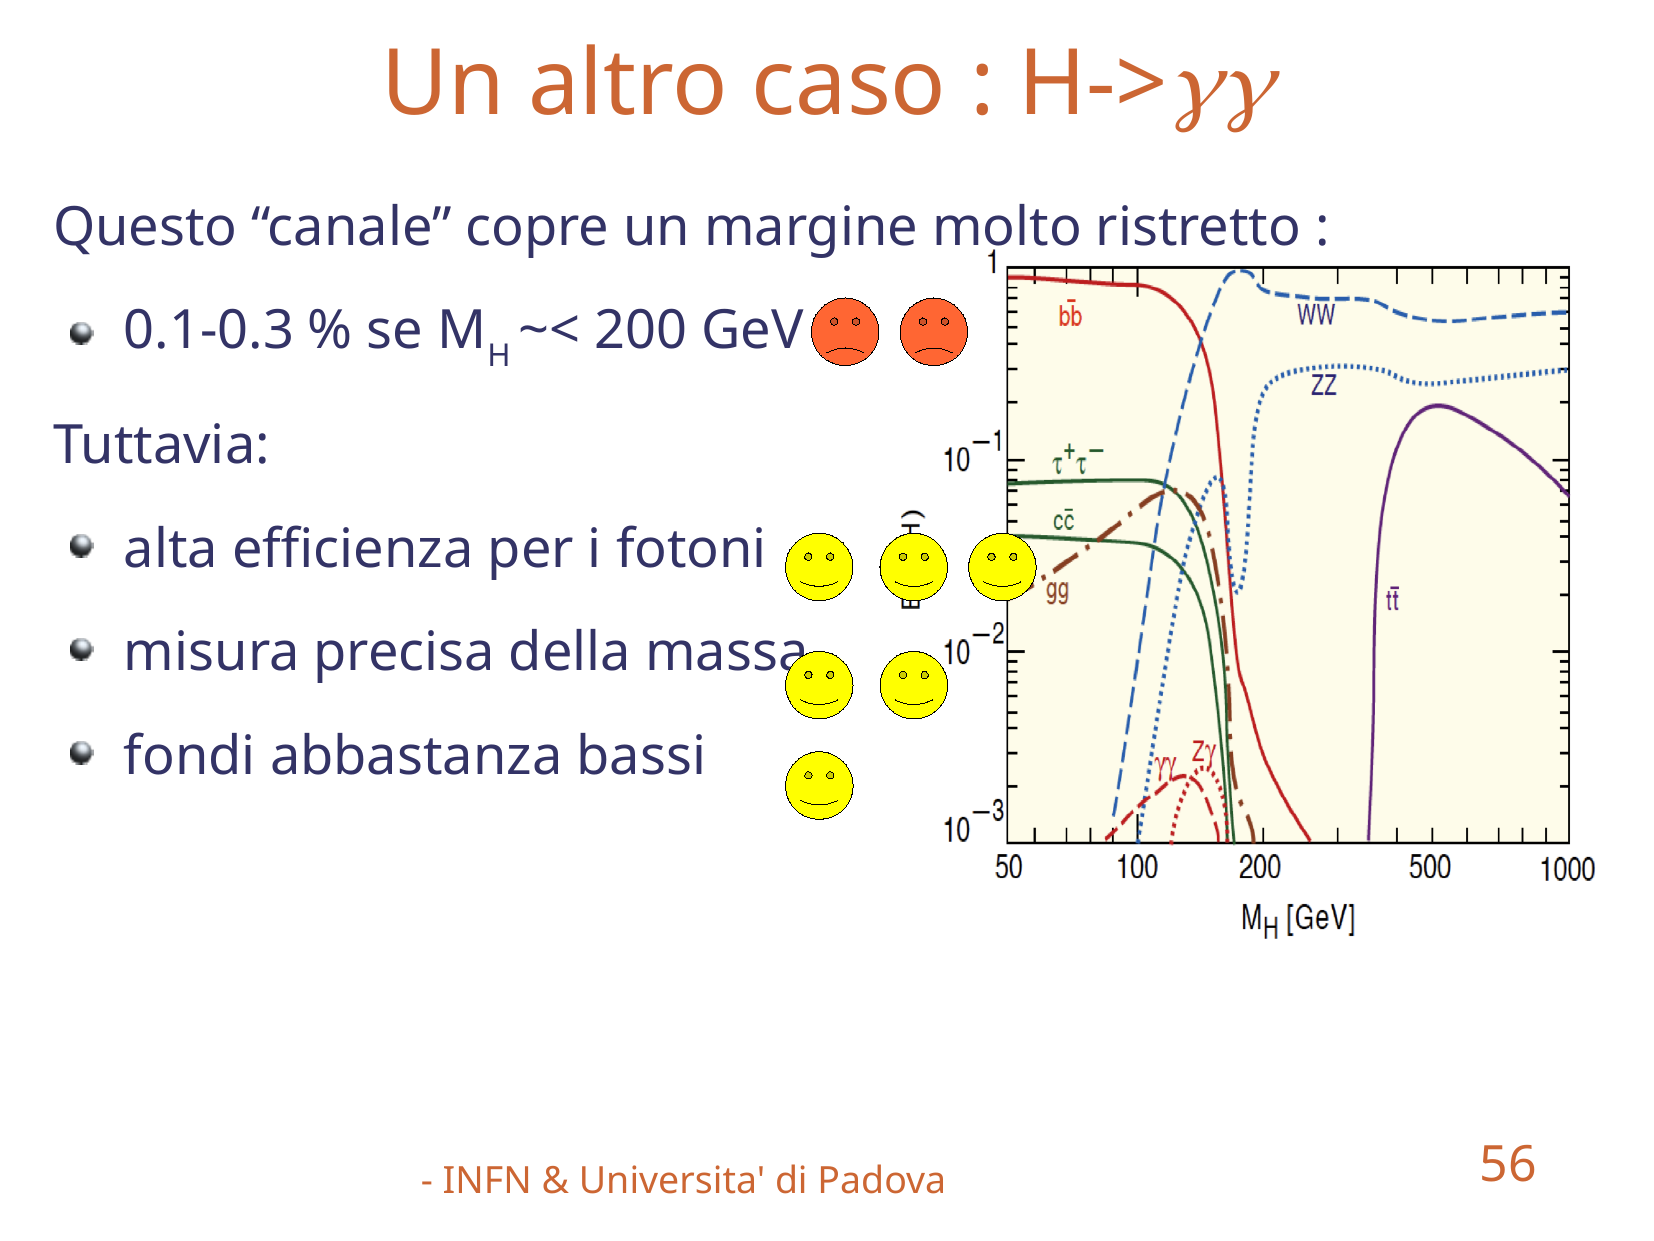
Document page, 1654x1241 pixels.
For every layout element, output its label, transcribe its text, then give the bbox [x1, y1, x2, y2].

text_box [785, 533, 853, 601]
text_box [968, 533, 1037, 601]
title Un altro caso : H->gg [41, 8, 1613, 151]
text_box [879, 533, 948, 601]
text_box [811, 297, 879, 366]
text_box [880, 651, 948, 719]
text_box [900, 297, 968, 366]
list Questo “canale” copre un margine molto ristretto : 0.1-0.3 % se MH ~< 200 GeV Tuttavia: alta efficienza per i fotoni misura precisa della massa fondi abbastanza bassi [53, 187, 1542, 1109]
picture [1542, 240, 1603, 957]
text_box [785, 751, 854, 820]
text_box [785, 651, 854, 719]
